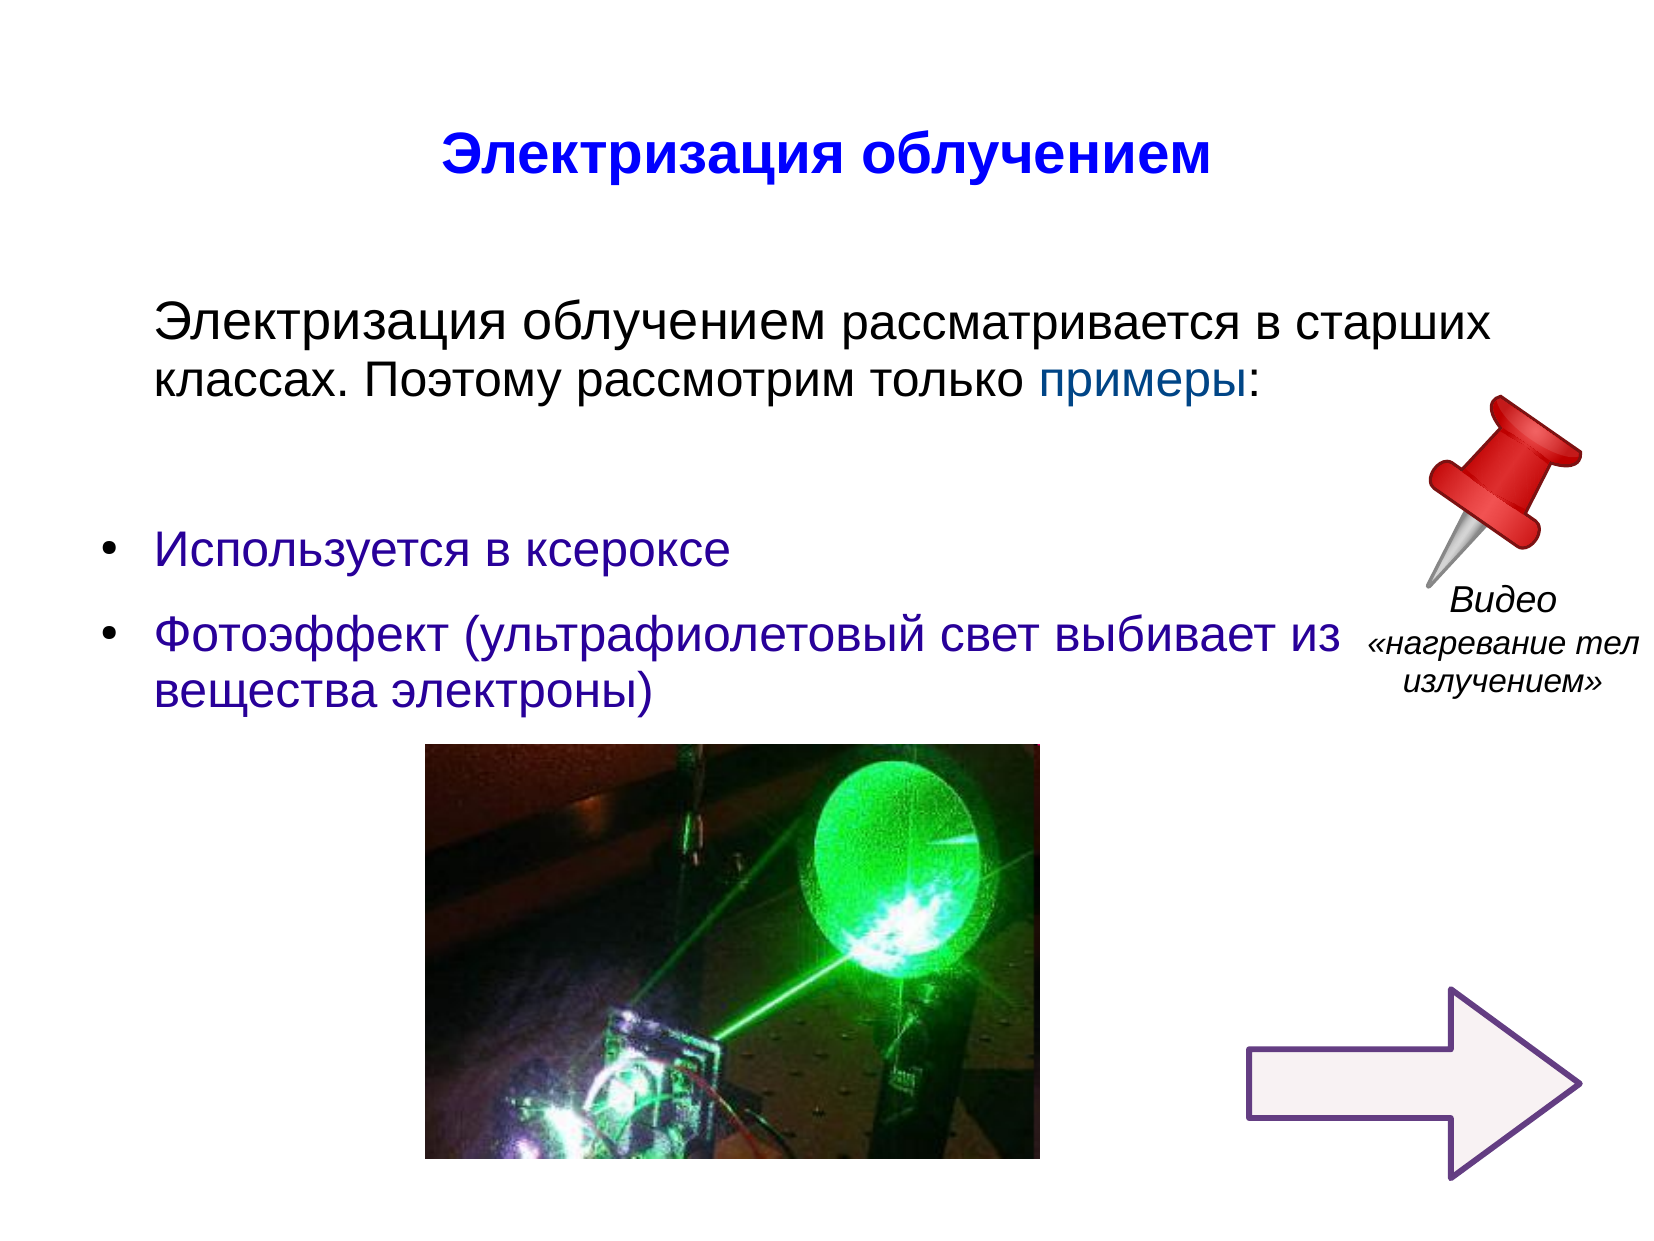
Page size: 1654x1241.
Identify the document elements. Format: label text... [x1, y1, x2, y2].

text_box [1249, 989, 1580, 1179]
picture [1389, 377, 1619, 607]
list Электризация облучением рассматривается в старших классах. Поэтому рассмотрим только примеры: Используется в ксероксе Фотоэффект (ультрафиолетовый свет выбивает из вещества электроны) [82, 290, 1524, 718]
picture [425, 744, 1040, 1159]
title Электризация облучением [82, 49, 1571, 257]
